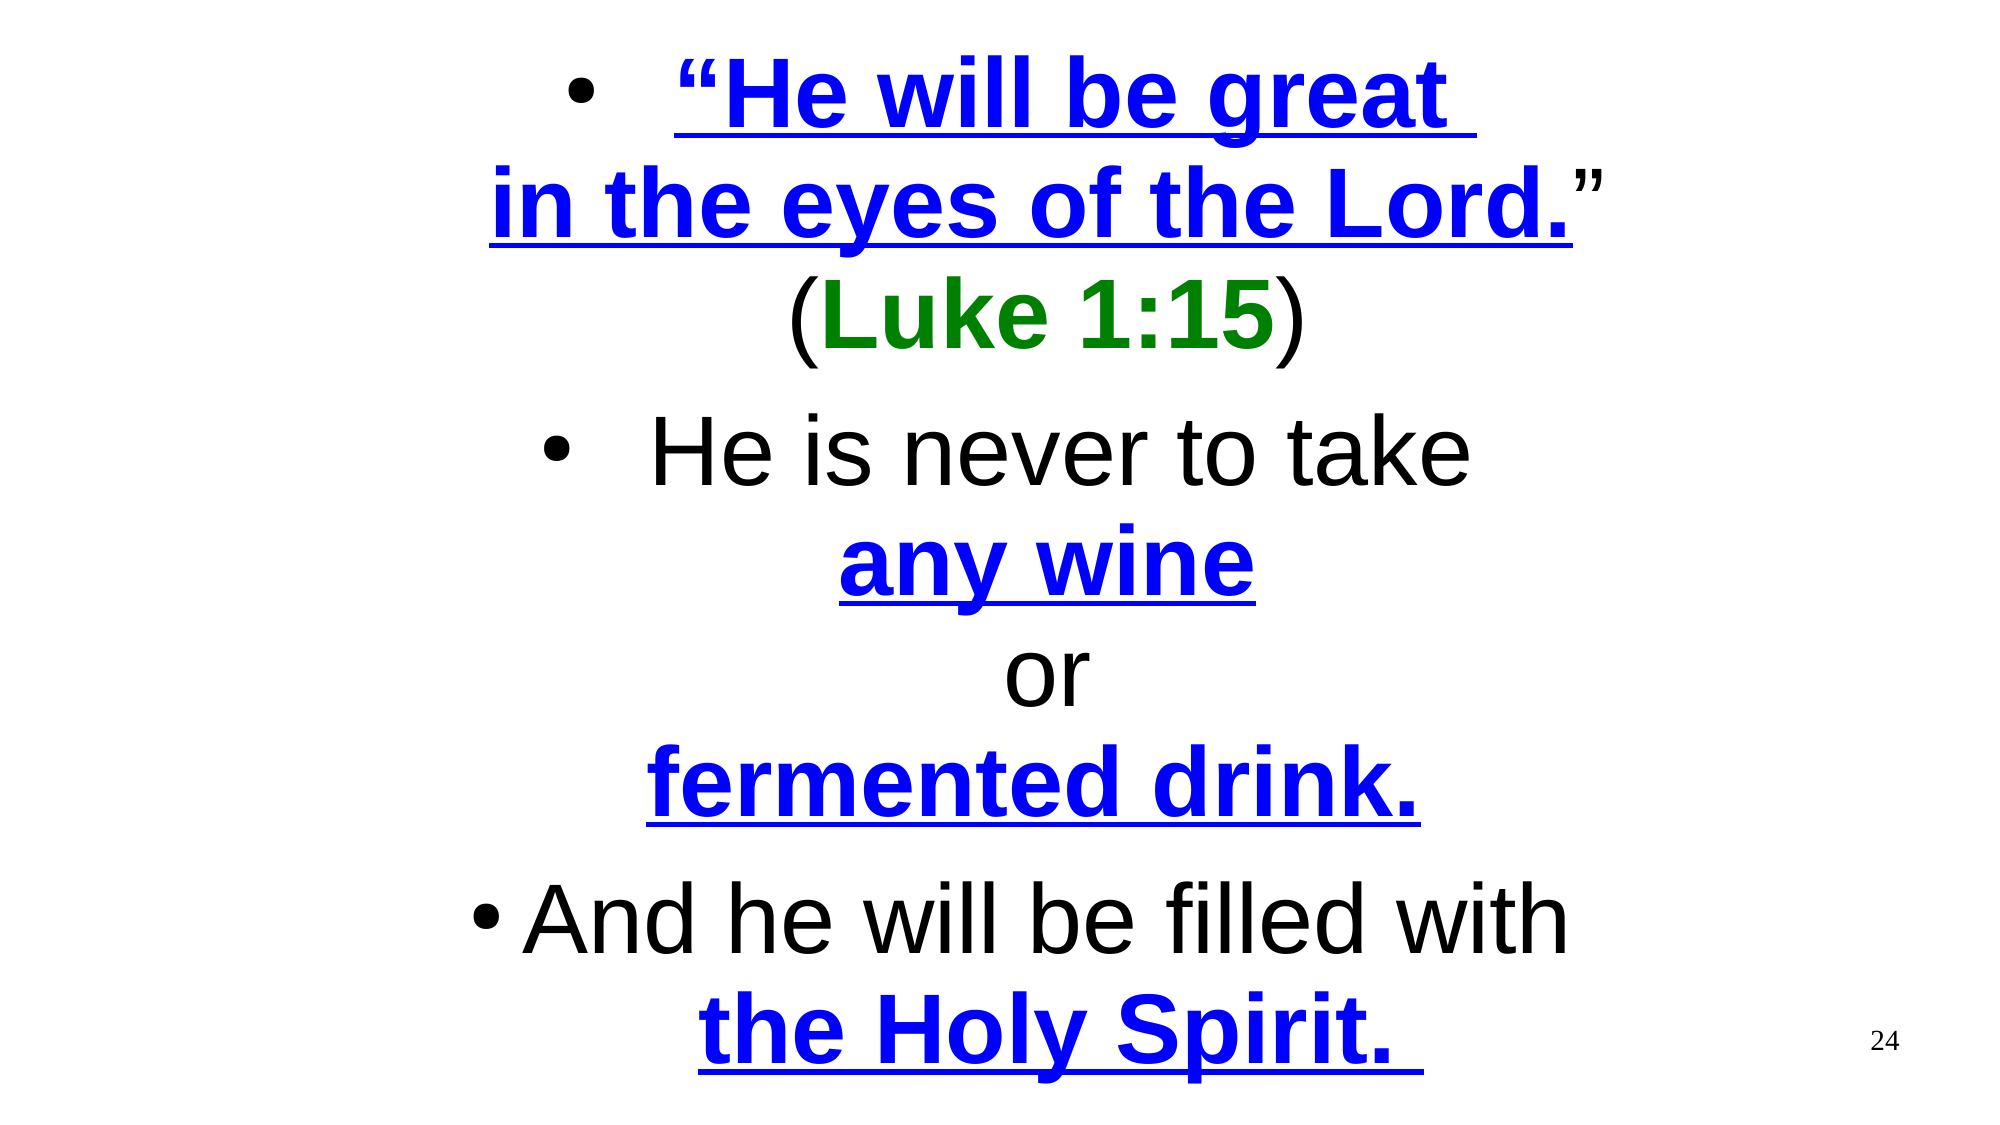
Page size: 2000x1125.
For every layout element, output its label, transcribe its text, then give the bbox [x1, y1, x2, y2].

list “He will be great in the eyes of the Lord.” (Luke 1:15) He is never to take any wine or fermented drink. And he will be filled with the Holy Spirit. [37, 37, 1988, 1088]
